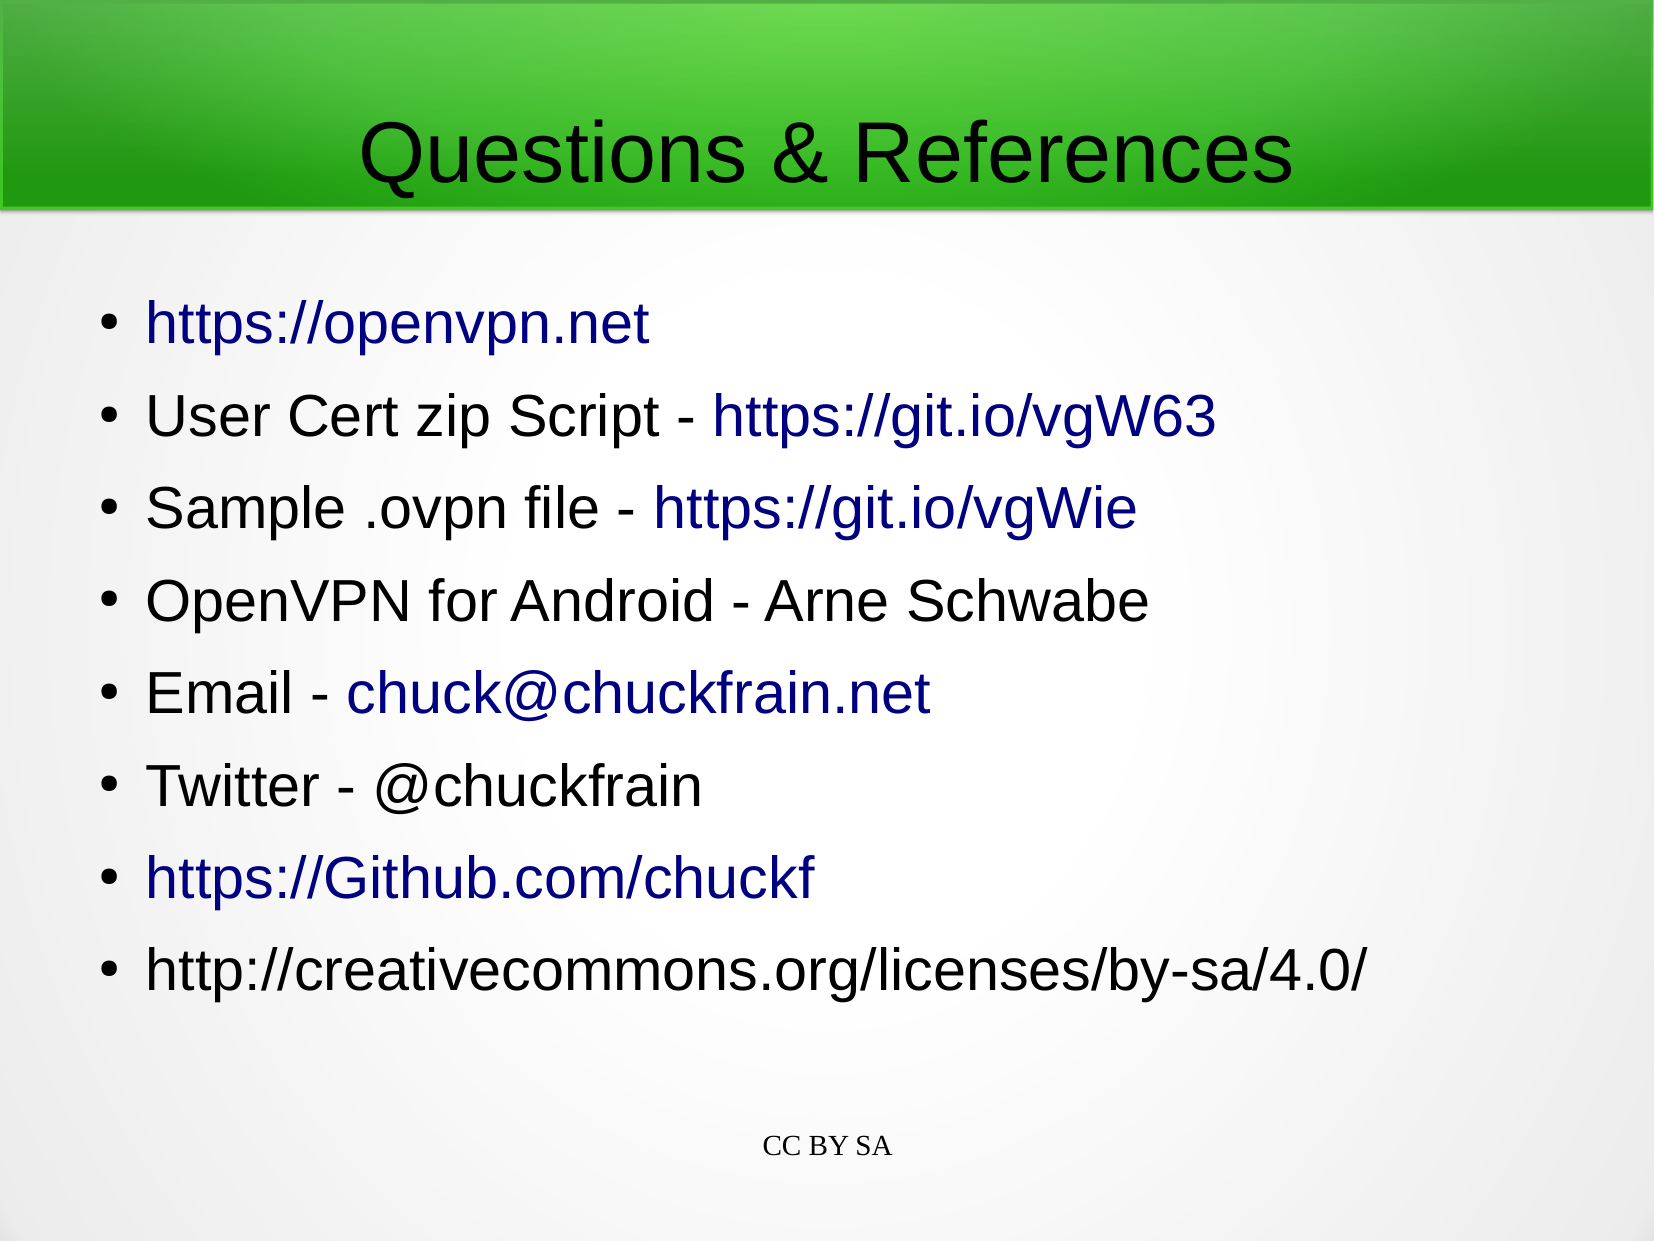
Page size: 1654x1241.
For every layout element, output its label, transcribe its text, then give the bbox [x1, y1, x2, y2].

list https://openvpn.net User Cert zip Script - https://git.io/vgW63 Sample .ovpn file - https://git.io/vgWie OpenVPN for Android - Arne Schwabe Email - chuck@chuckfrain.net Twitter - @chuckfrain https://Github.com/chuckf http://creativecommons.org/licenses/by-sa/4.0/ [82, 290, 1571, 1010]
title Questions & References [82, 49, 1571, 257]
